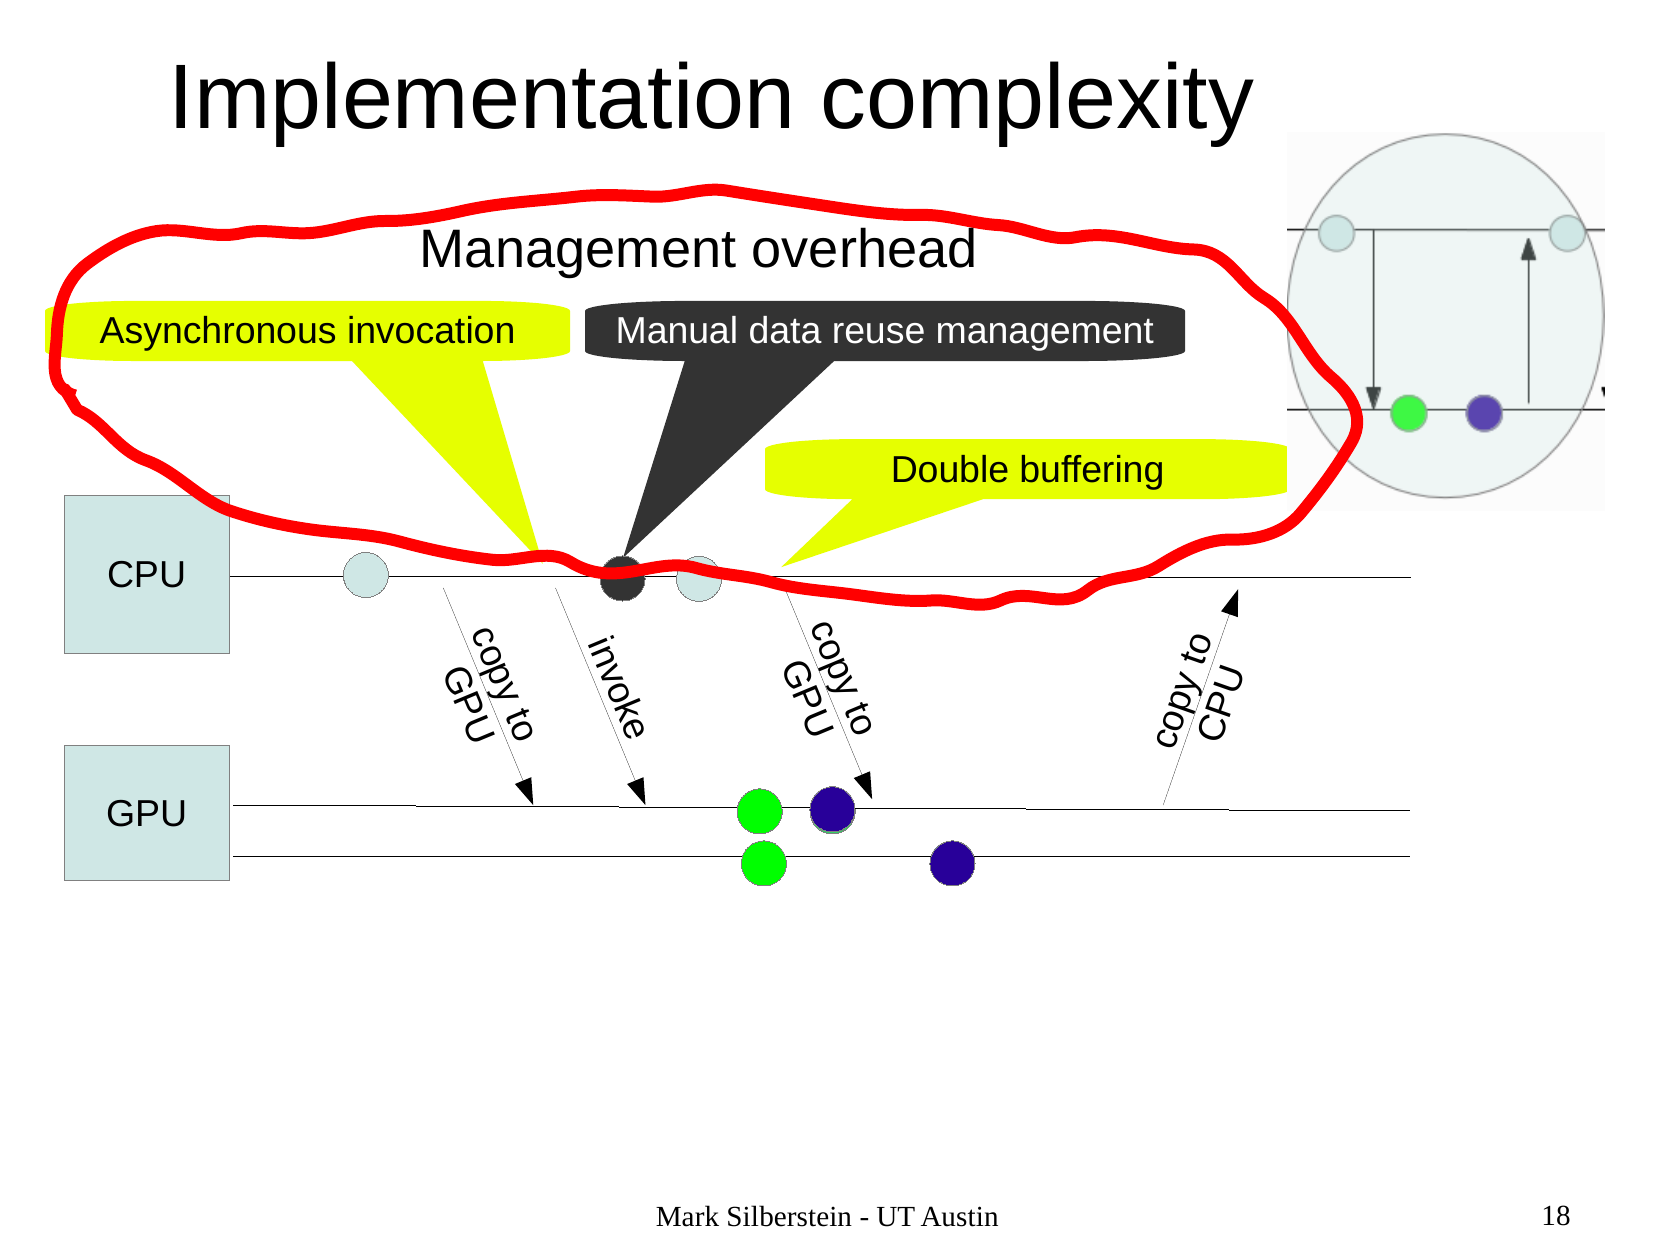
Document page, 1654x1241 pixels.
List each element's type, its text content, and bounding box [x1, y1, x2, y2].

text_box [809, 786, 856, 834]
text_box Management overhead [405, 210, 994, 287]
text_box Double buffering [765, 439, 1287, 568]
text_box CPU [214, 495, 230, 503]
text_box [741, 840, 787, 886]
picture [1287, 331, 1351, 511]
text_box [603, 555, 640, 567]
title Implementation complexity [0, 0, 1457, 201]
text_box GPU [64, 745, 230, 881]
text_box Manual data reuse management [585, 300, 1186, 556]
text_box CPU [64, 495, 230, 654]
text_box [687, 556, 718, 566]
text_box [343, 552, 389, 598]
picture [1287, 132, 1605, 511]
text_box [676, 572, 722, 602]
text_box [600, 576, 646, 602]
text_box [737, 788, 783, 834]
text_box [929, 840, 976, 886]
text_box Asynchronous invocation [61, 300, 571, 550]
